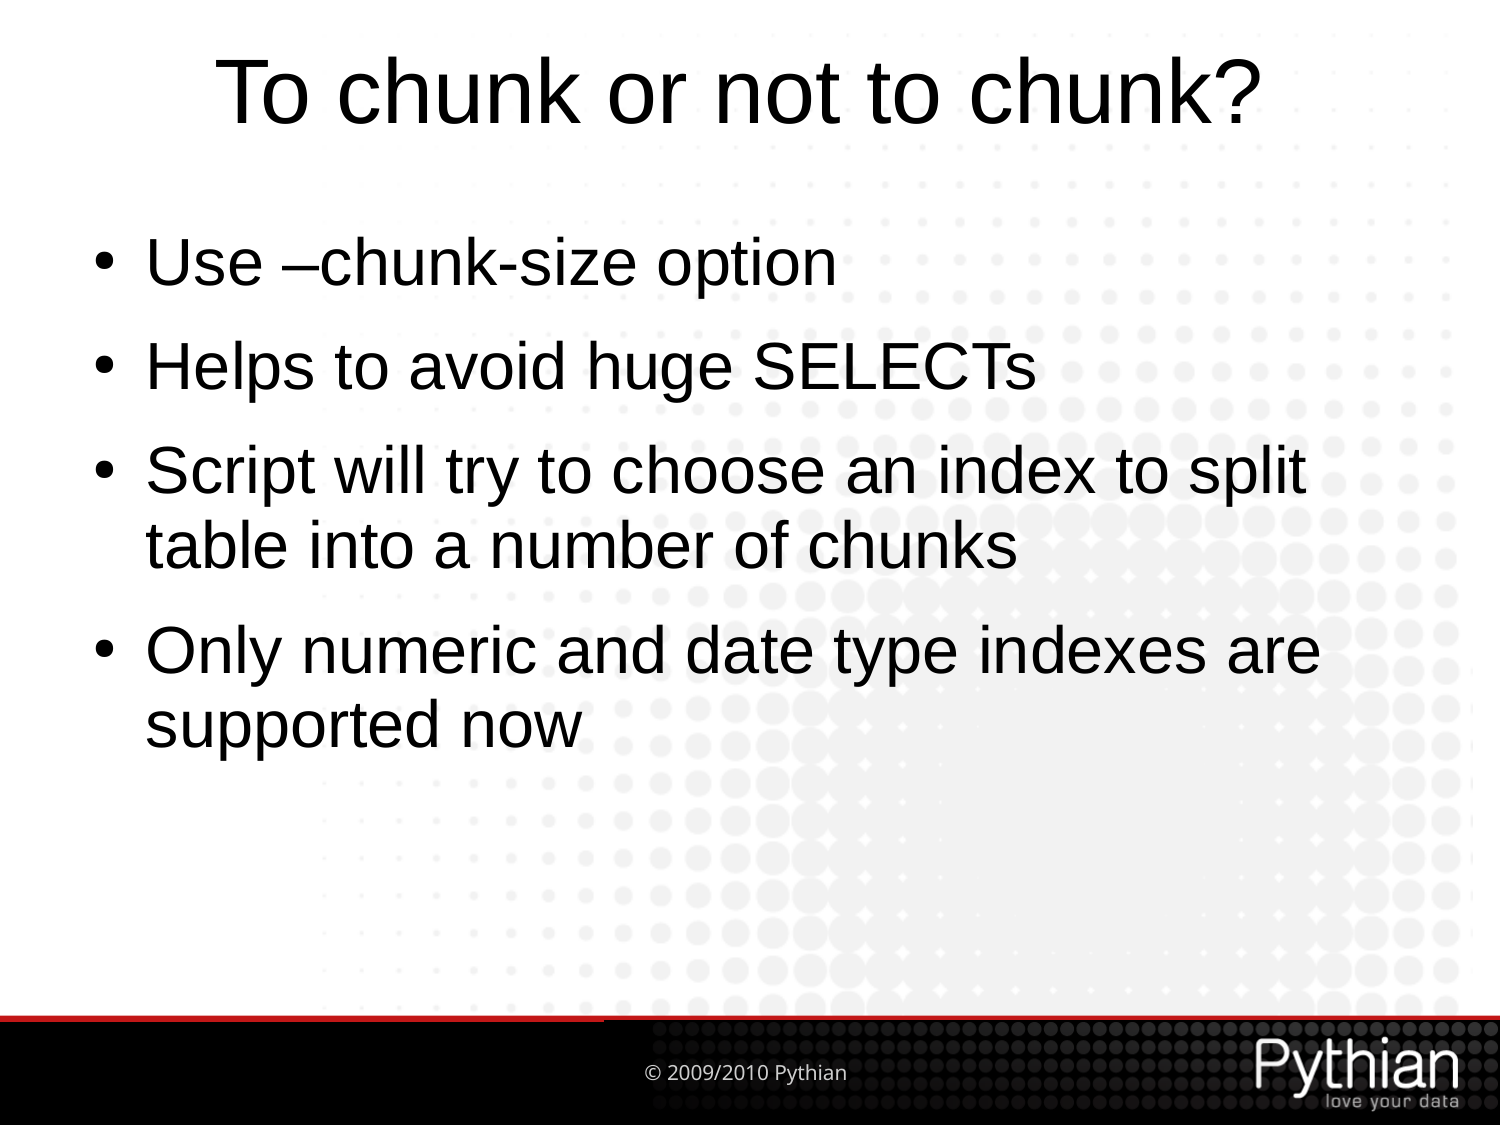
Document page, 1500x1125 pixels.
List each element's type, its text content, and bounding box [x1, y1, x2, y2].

title To chunk or not to chunk? [72, 36, 1407, 147]
list Use –chunk-size option Helps to avoid huge SELECTs Script will try to choose an index to split table into a number of chunks Only numeric and date type indexes are supported now [75, 224, 1426, 977]
picture [604, 1020, 1500, 1125]
picture [314, 32, 1473, 1015]
